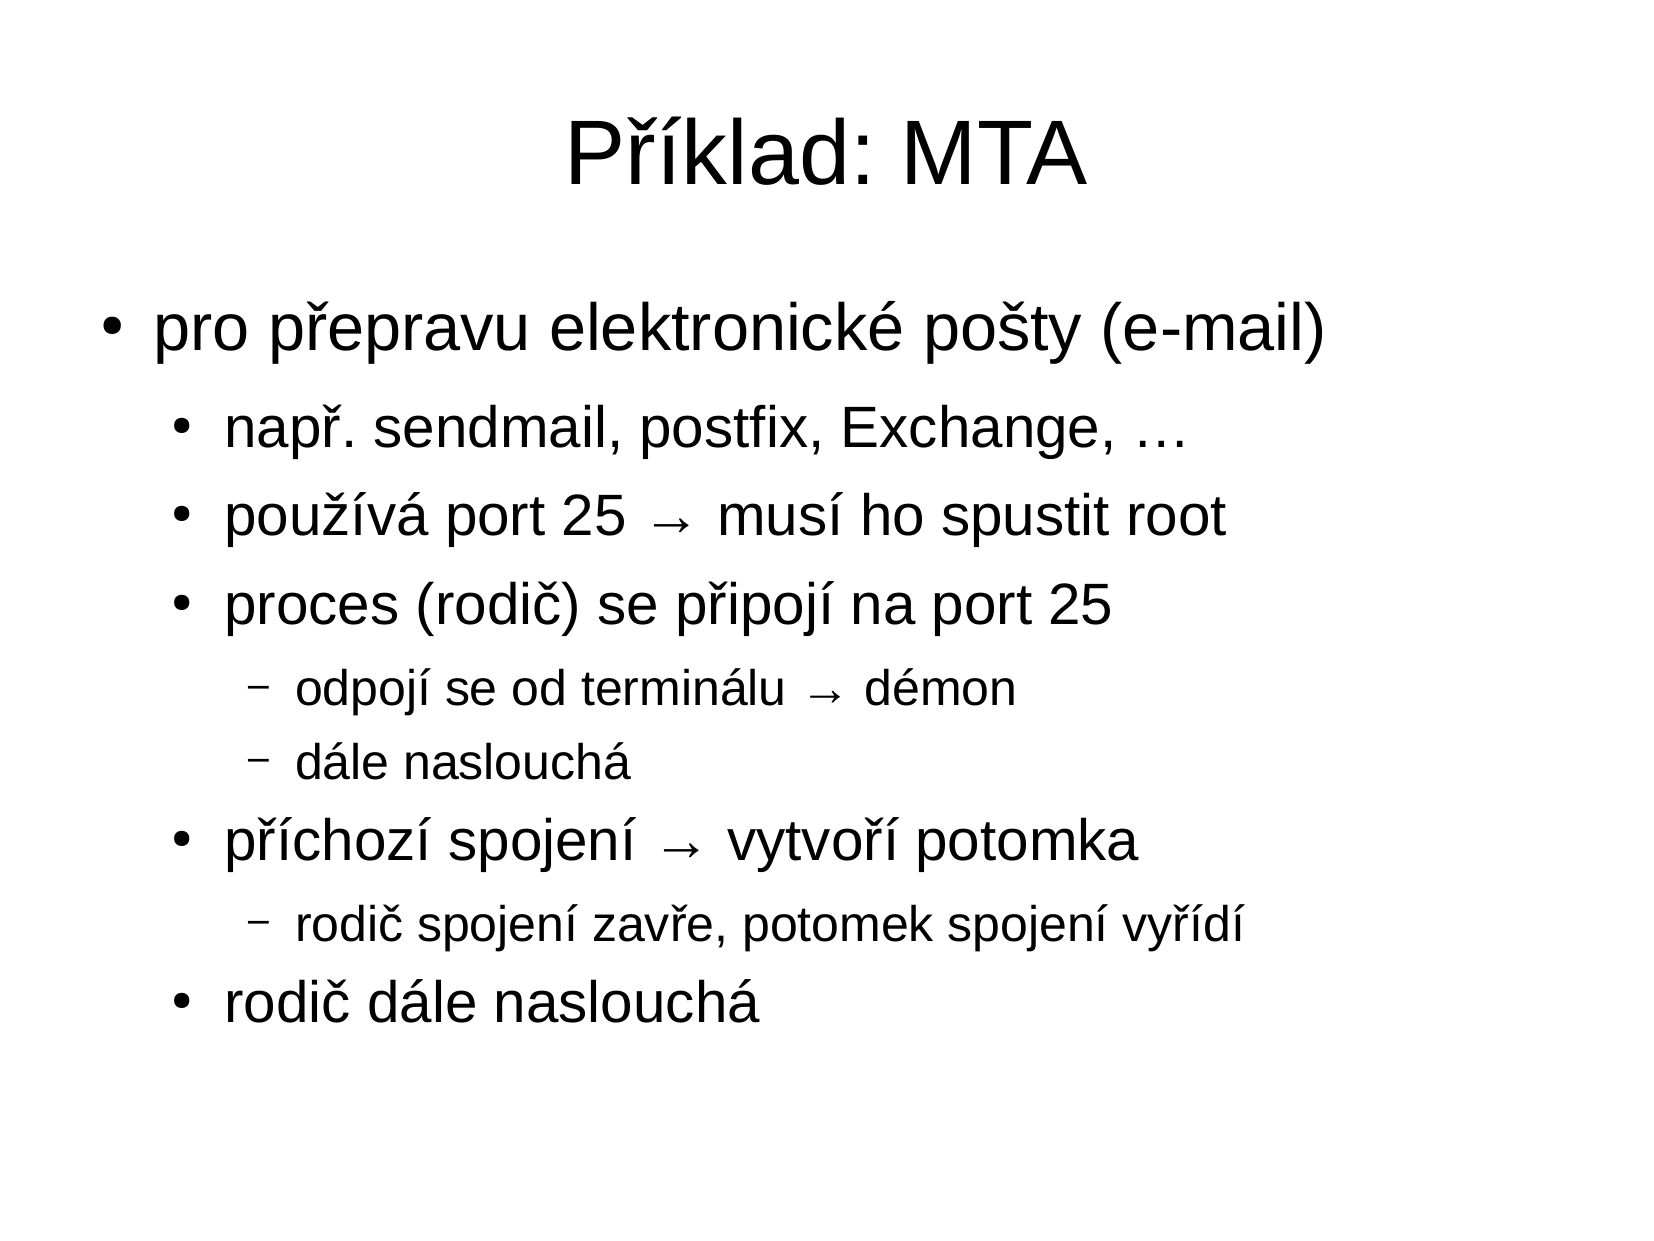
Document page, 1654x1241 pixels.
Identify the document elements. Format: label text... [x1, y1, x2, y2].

title Příklad: MTA [82, 49, 1571, 257]
list pro přepravu elektronické pošty (e-mail) např. sendmail, postfix, Exchange, … používá port 25 → musí ho spustit root proces (rodič) se připojí na port 25 odpojí se od terminálu → démon dále naslouchá příchozí spojení → vytvoří potomka rodič spojení zavře, potomek spojení vyřídí rodič dále naslouchá [82, 290, 1571, 1109]
